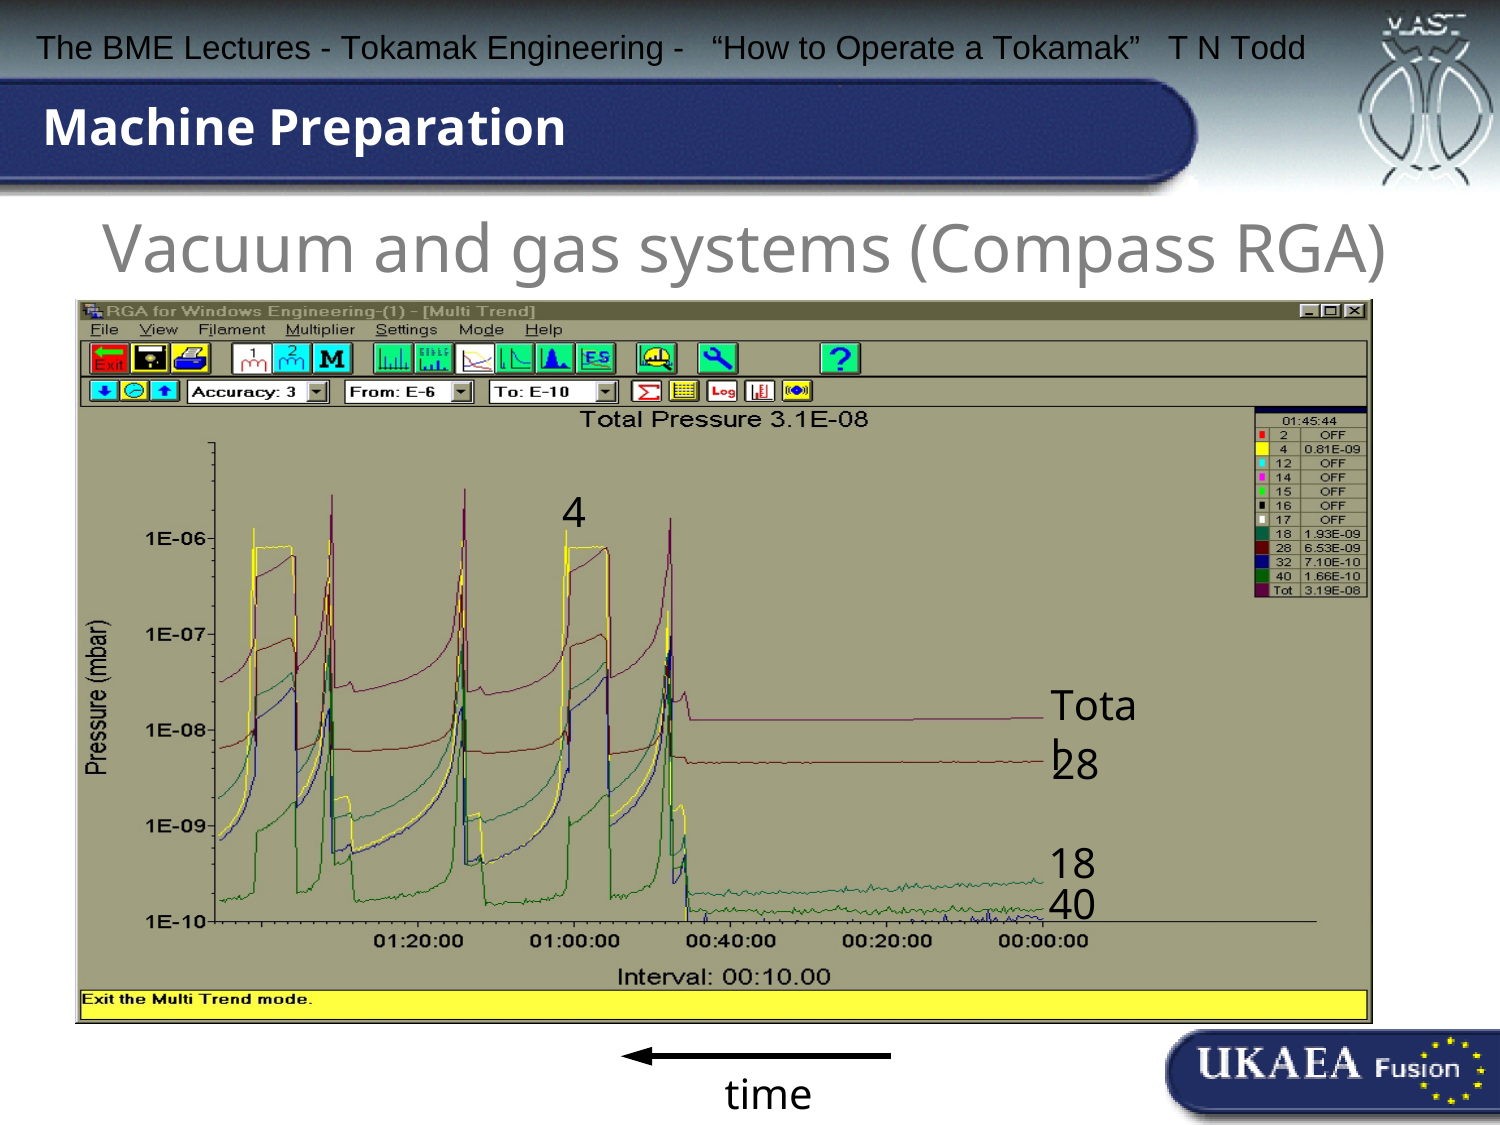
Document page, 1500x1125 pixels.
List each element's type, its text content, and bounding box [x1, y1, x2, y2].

picture [75, 299, 1373, 1024]
picture [0, 0, 1500, 202]
text_box time [709, 1059, 828, 1125]
text_box 18 [1078, 864, 1090, 869]
text_box Total [1035, 670, 1159, 787]
text_box 18 [1033, 829, 1112, 869]
text_box Machine Preparation [27, 88, 583, 164]
picture [1165, 1029, 1500, 1125]
text_box 4 [547, 478, 602, 544]
text_box 40 [1033, 869, 1112, 936]
text_box 28 [1036, 730, 1115, 796]
text_box The BME Lectures - Tokamak Engineering - “How to Operate a Tokamak” T N Todd [0, 18, 1323, 60]
text_box Vacuum and gas systems (Compass RGA) [87, 198, 1403, 294]
text_box 18 [1079, 851, 1089, 861]
